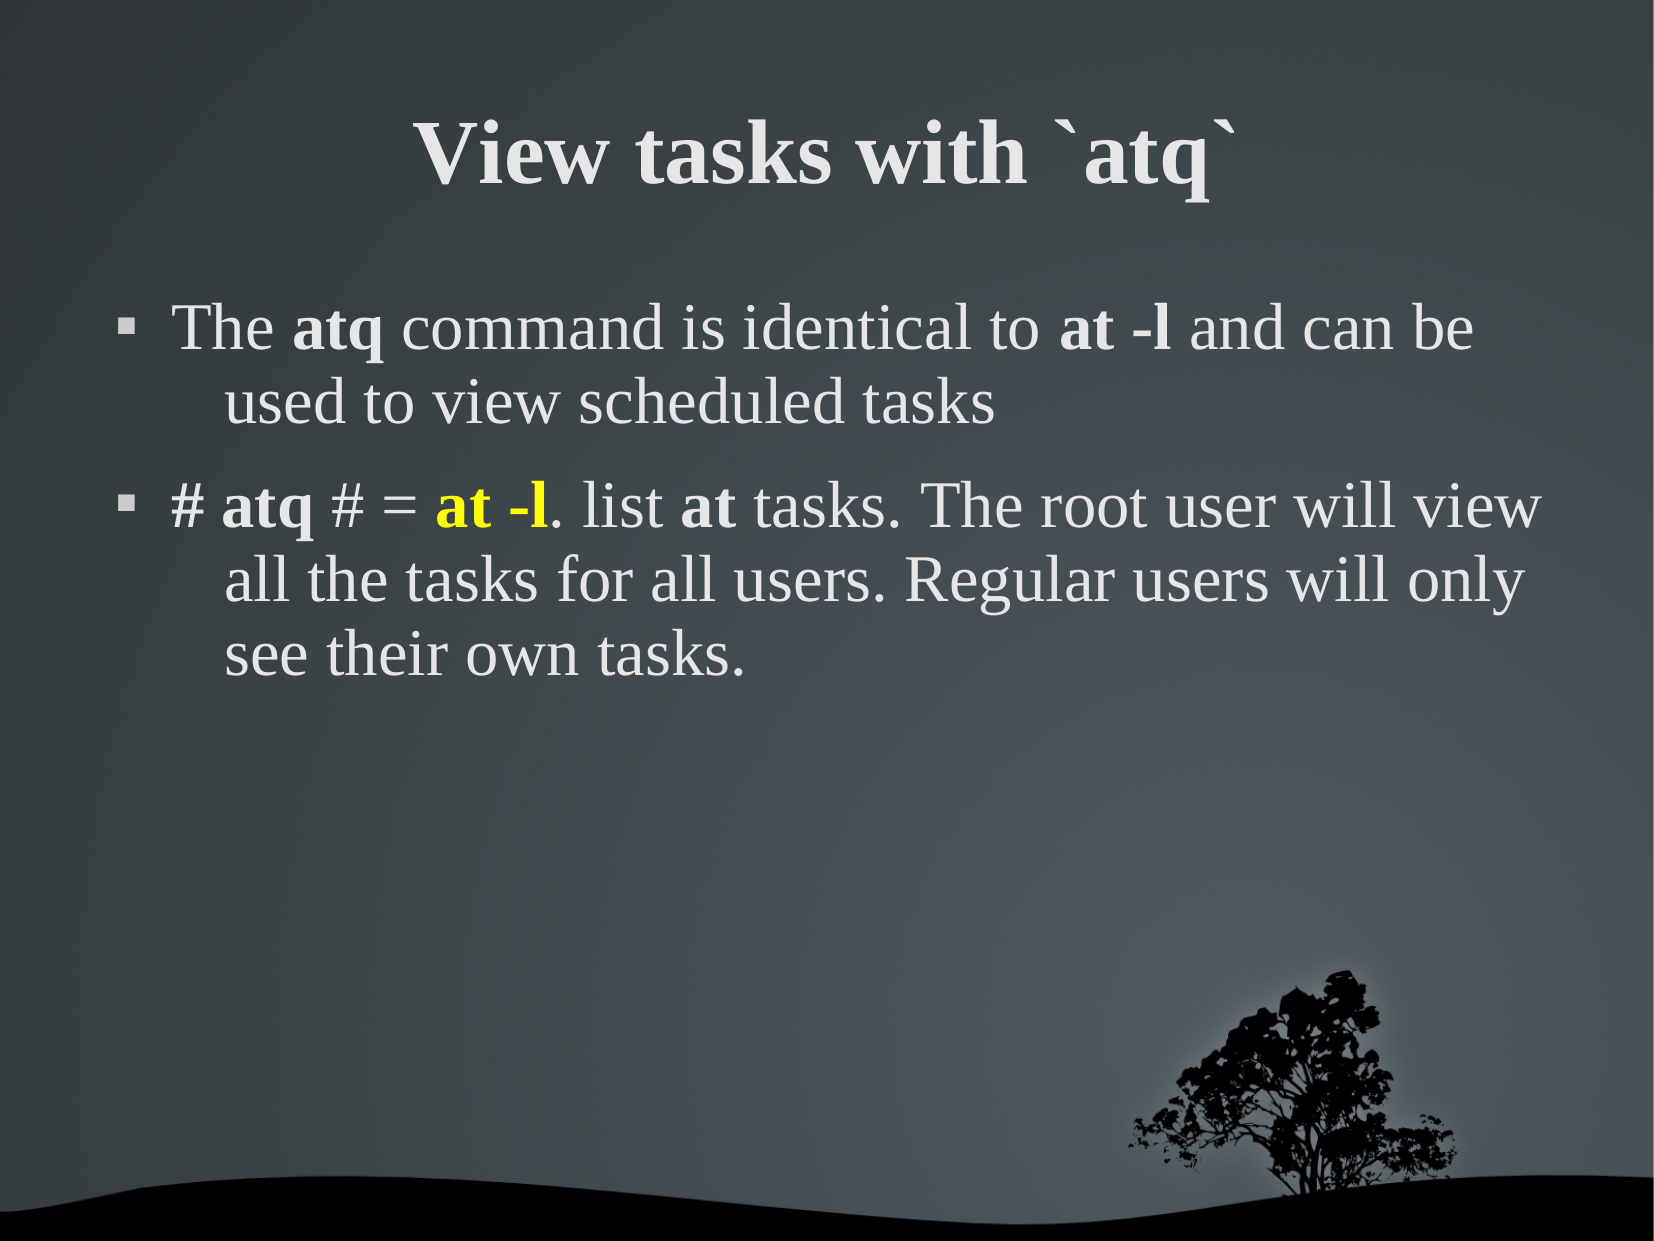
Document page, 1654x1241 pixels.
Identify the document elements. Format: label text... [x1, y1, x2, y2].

list The atq command is identical to at -l and can be used to view scheduled tasks # atq # = at -l. list at tasks. The root user will view all the tasks for all users. Regular users will only see their own tasks. [82, 290, 1571, 1109]
title View tasks with `atq` [82, 49, 1571, 257]
picture [0, 0, 1654, 1241]
